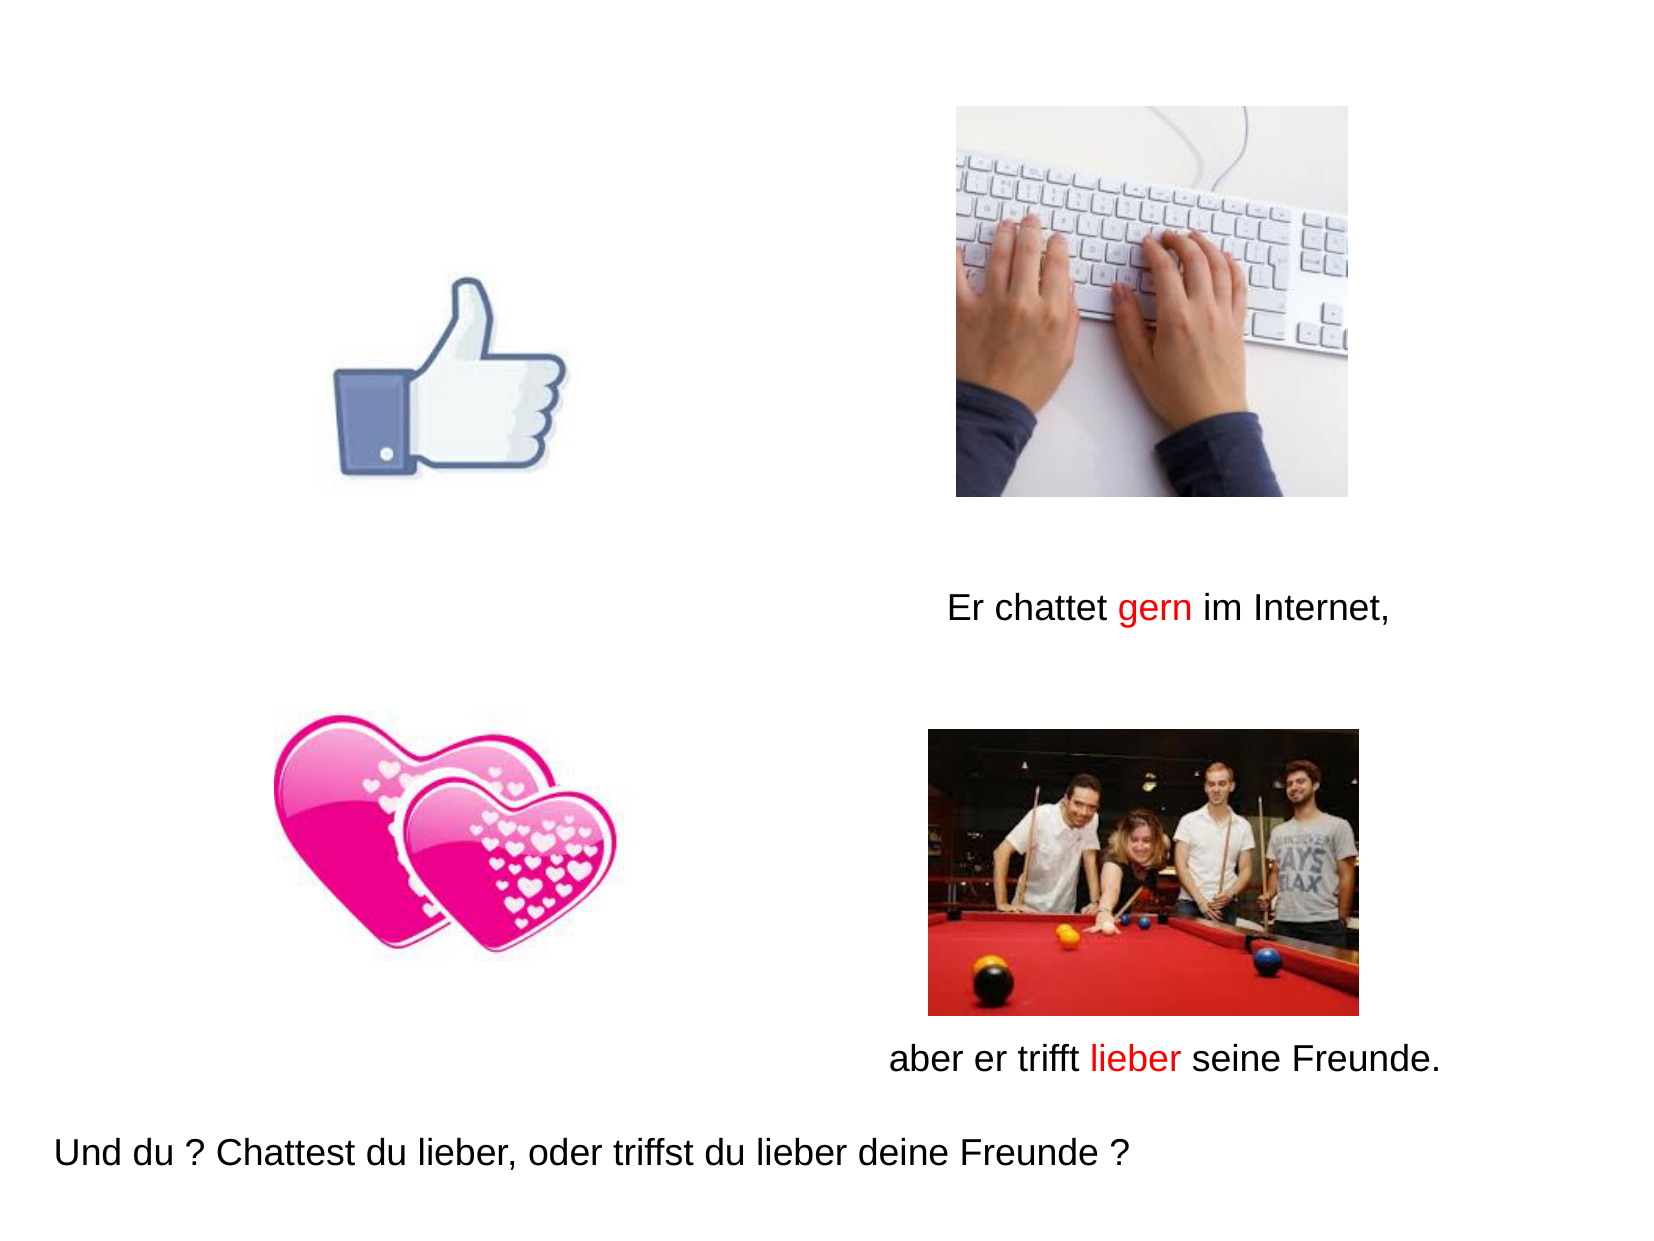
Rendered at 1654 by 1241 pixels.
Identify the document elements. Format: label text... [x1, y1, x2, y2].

picture [956, 106, 1348, 497]
picture [274, 661, 626, 1013]
text_box Und du ? Chattest du lieber, oder triffst du lieber deine Freunde ? [39, 1124, 1146, 1182]
picture [318, 271, 588, 489]
text_box Er chattet gern im Internet, [932, 578, 1406, 636]
text_box aber er trifft lieber seine Freunde. [874, 1029, 1457, 1087]
picture [928, 729, 1359, 1016]
